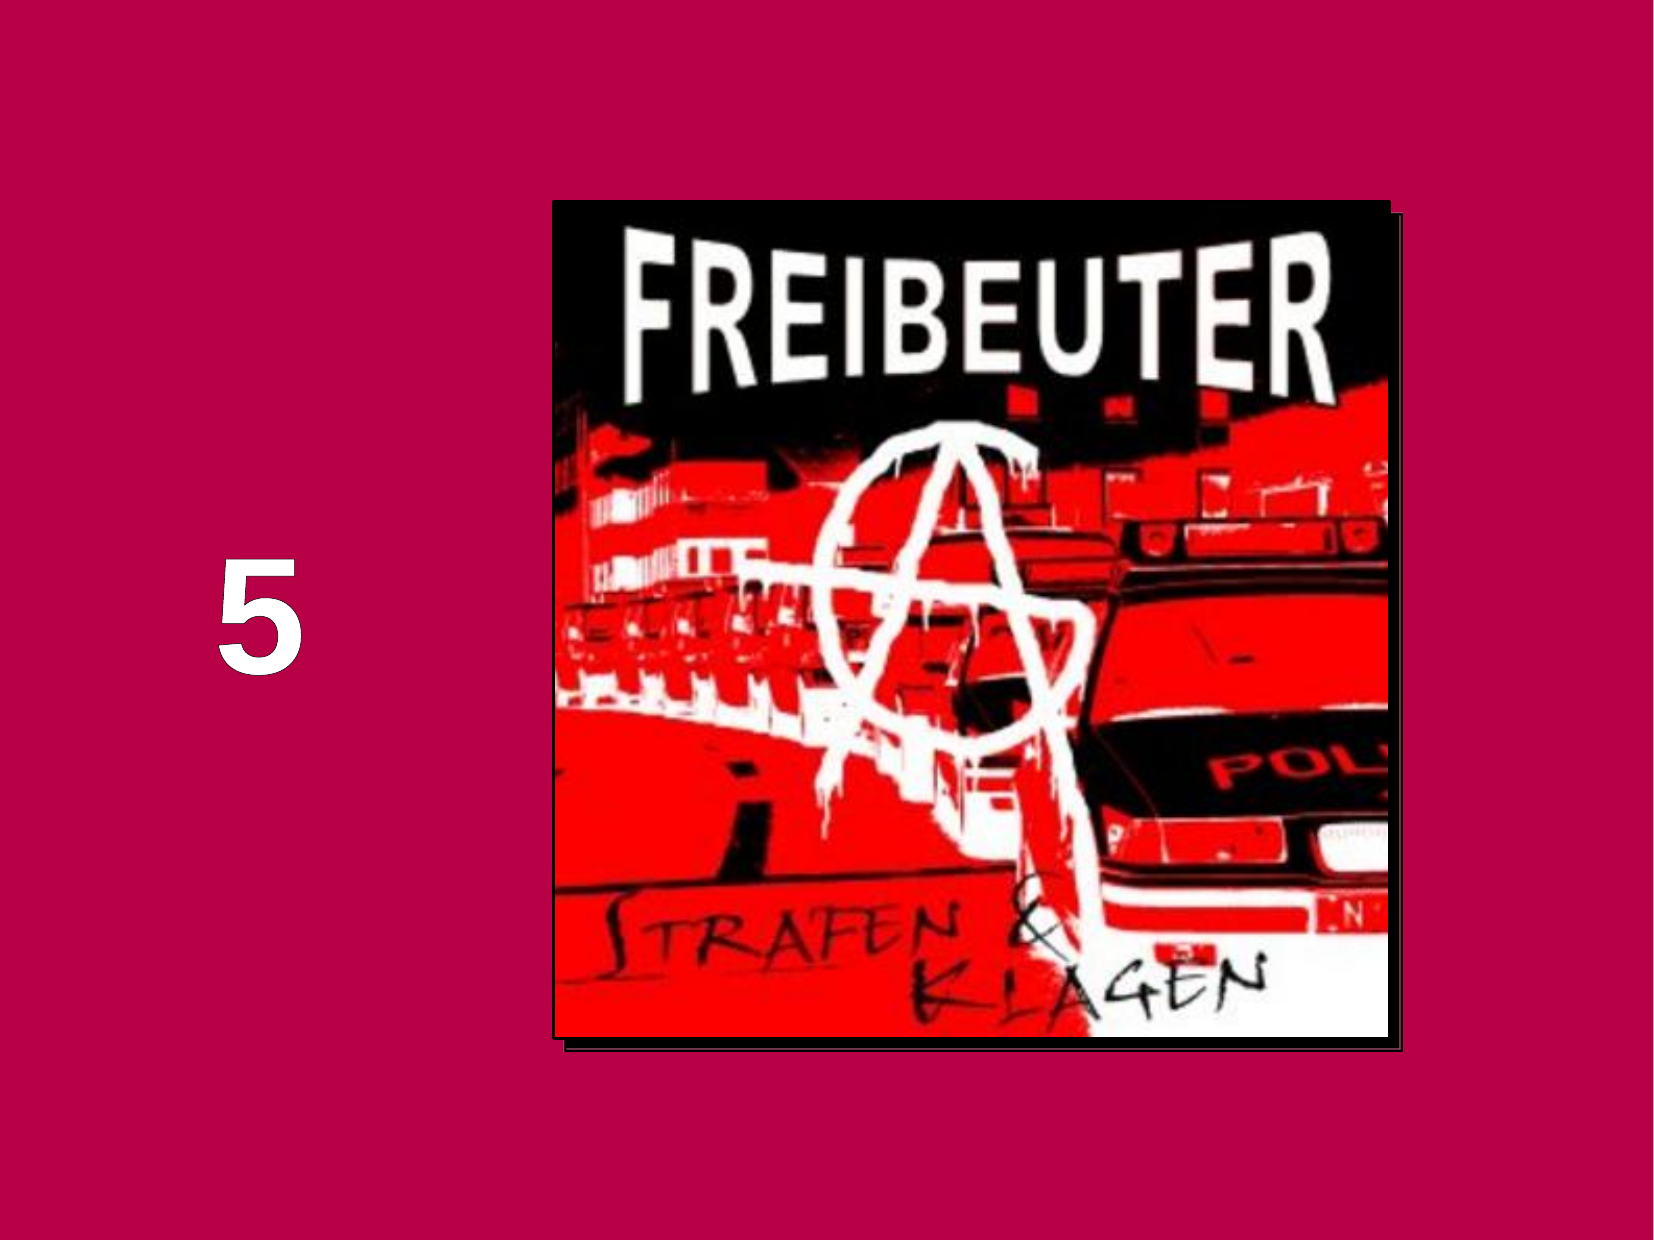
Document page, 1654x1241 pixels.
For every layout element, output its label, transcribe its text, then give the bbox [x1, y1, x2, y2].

picture [554, 203, 1389, 1037]
text_box 5 [198, 515, 349, 725]
